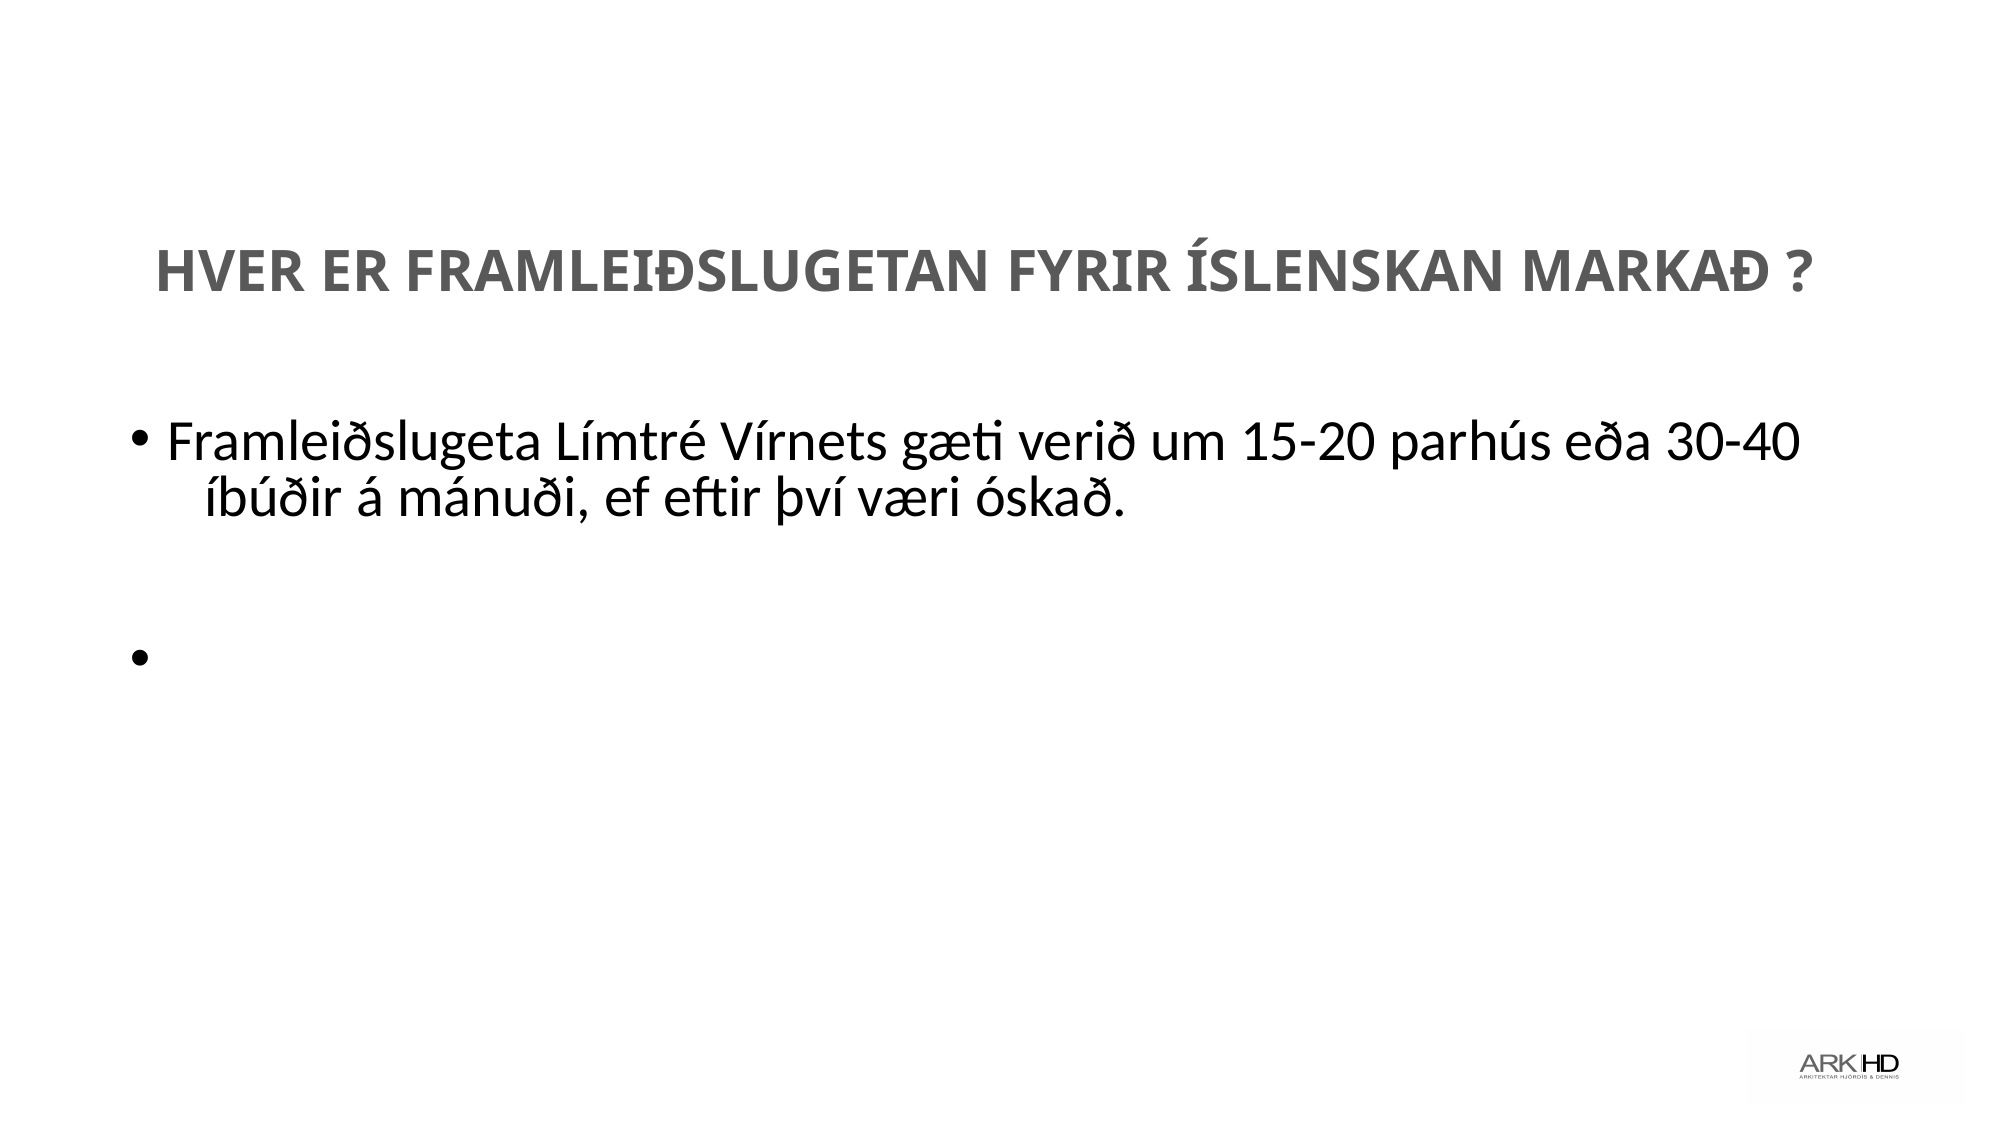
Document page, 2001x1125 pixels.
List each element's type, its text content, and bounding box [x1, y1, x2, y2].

picture [1745, 1029, 1966, 1104]
title HVER ER FRAMLEIÐSLUGETAN FYRIR ÍSLENSKAN MARKAÐ ? [139, 179, 1936, 397]
list Framleiðslugeta Límtré Vírnets gæti verið um 15-20 parhús eða 30-40 íbúðir á mánuði, ef eftir því væri óskað. [114, 408, 1840, 634]
